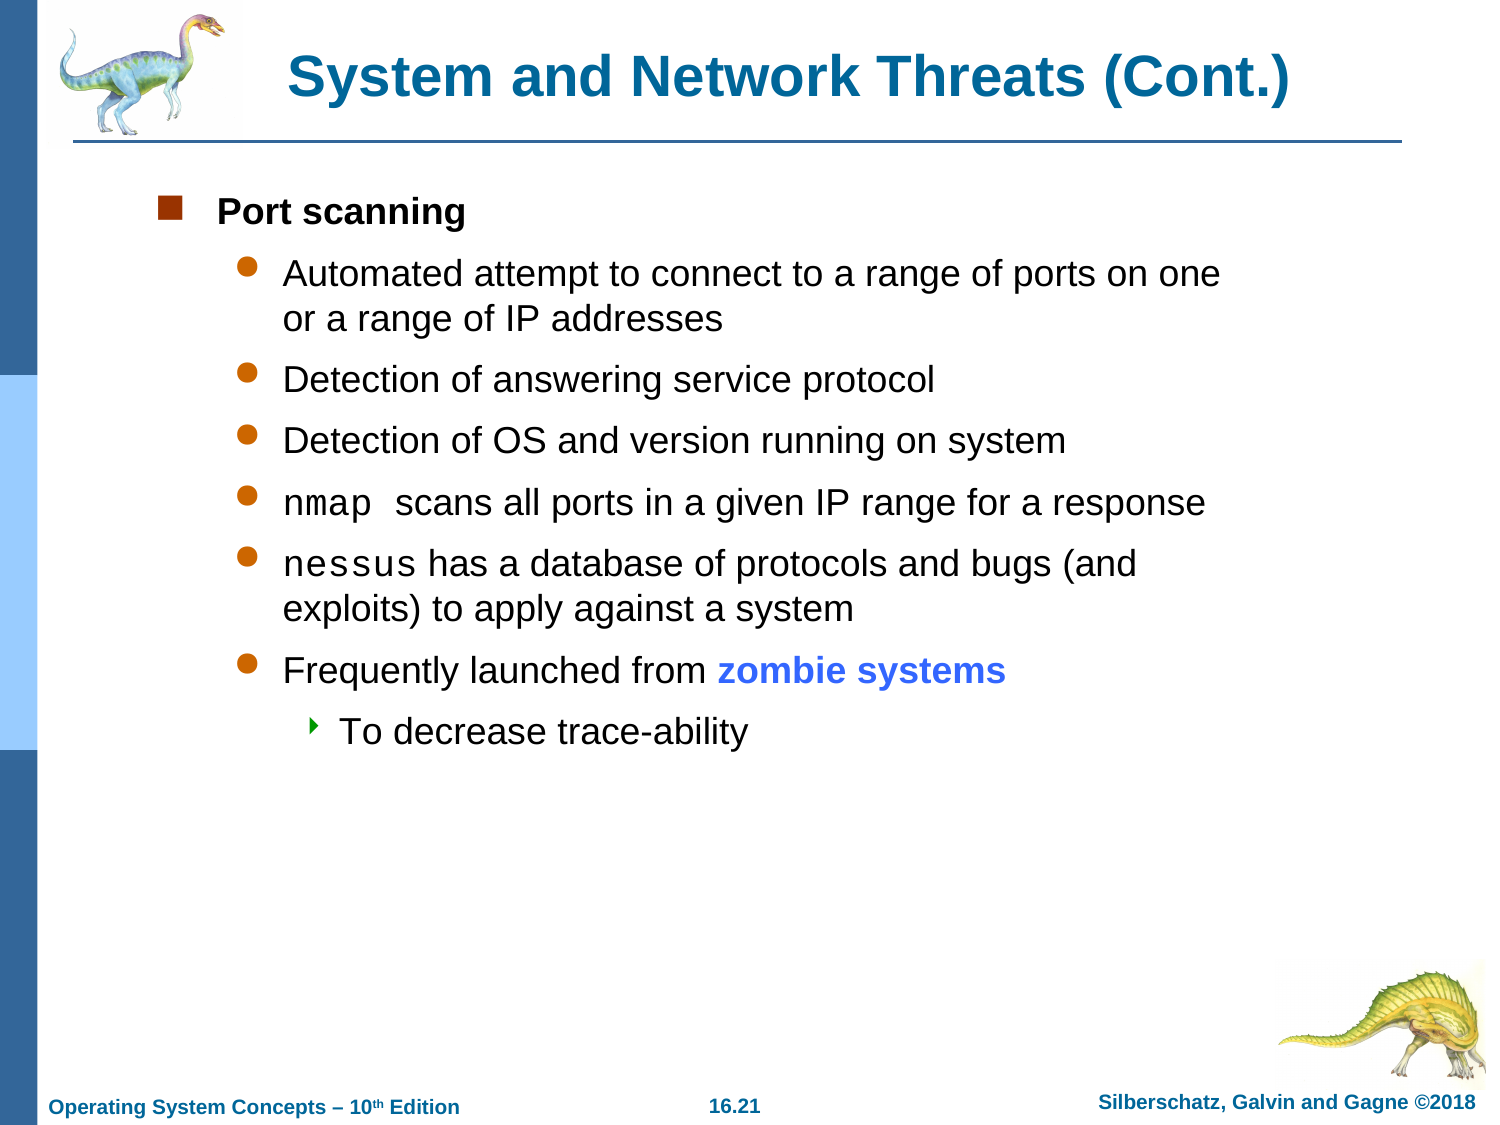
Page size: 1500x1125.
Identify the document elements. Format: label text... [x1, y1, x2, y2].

list Port scanning Automated attempt to connect to a range of ports on one or a range of IP addresses Detection of answering service protocol Detection of OS and version running on system nmap scans all ports in a given IP range for a response nessus has a database of protocols and bugs (and exploits) to apply against a system Frequently launched from zombie systems To decrease trace-ability [145, 179, 1274, 924]
picture [1415, 1094, 1423, 1099]
title System and Network Threats (Cont.) [149, 20, 1430, 116]
picture [46, 0, 243, 149]
picture [1275, 959, 1486, 1090]
